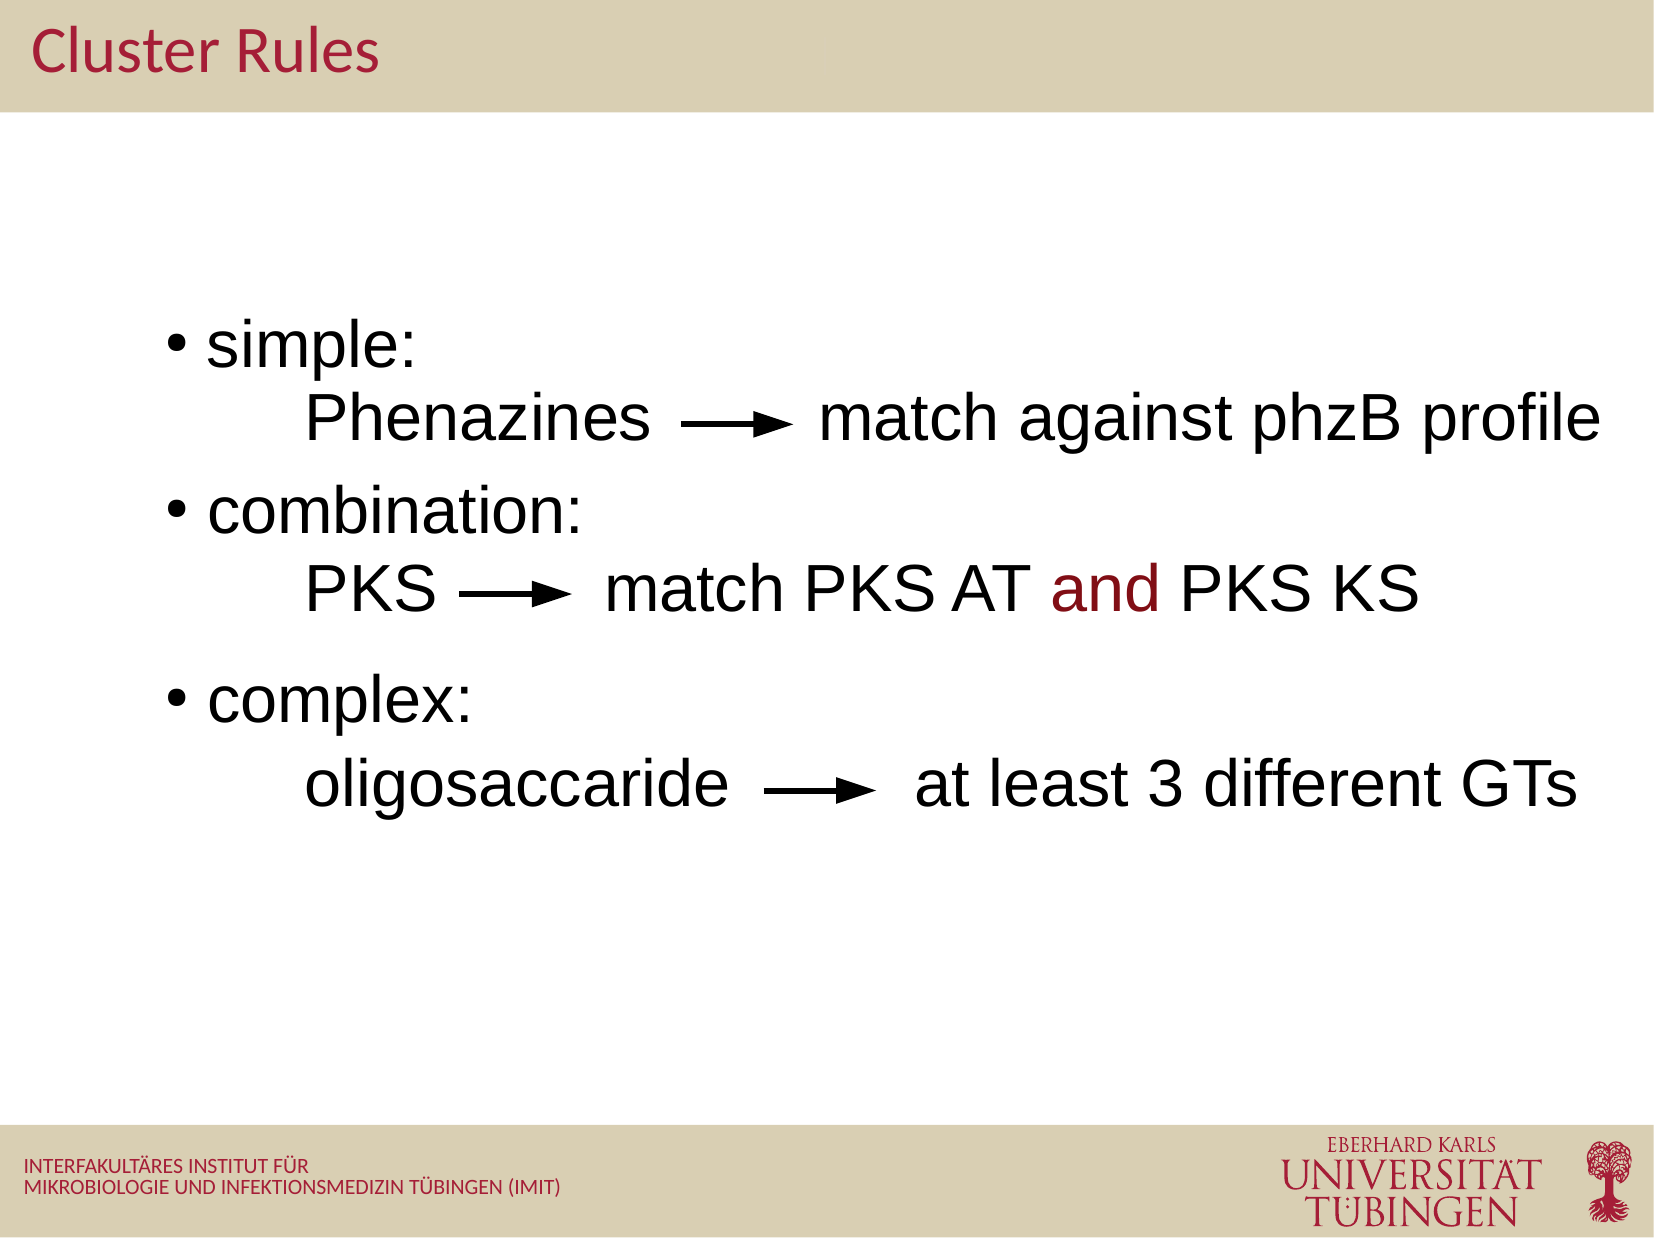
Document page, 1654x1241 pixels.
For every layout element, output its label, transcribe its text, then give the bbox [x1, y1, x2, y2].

text_box combination: [150, 465, 601, 556]
title Cluster Rules [31, 0, 1374, 113]
text_box simple: [150, 300, 434, 390]
text_box PKS match PKS AT and PKS KS [289, 543, 1438, 634]
text_box complex: [150, 654, 490, 745]
text_box oligosaccaride at least 3 different GTs [289, 738, 1600, 829]
text_box Phenazines match against phzB profile [289, 372, 1624, 462]
